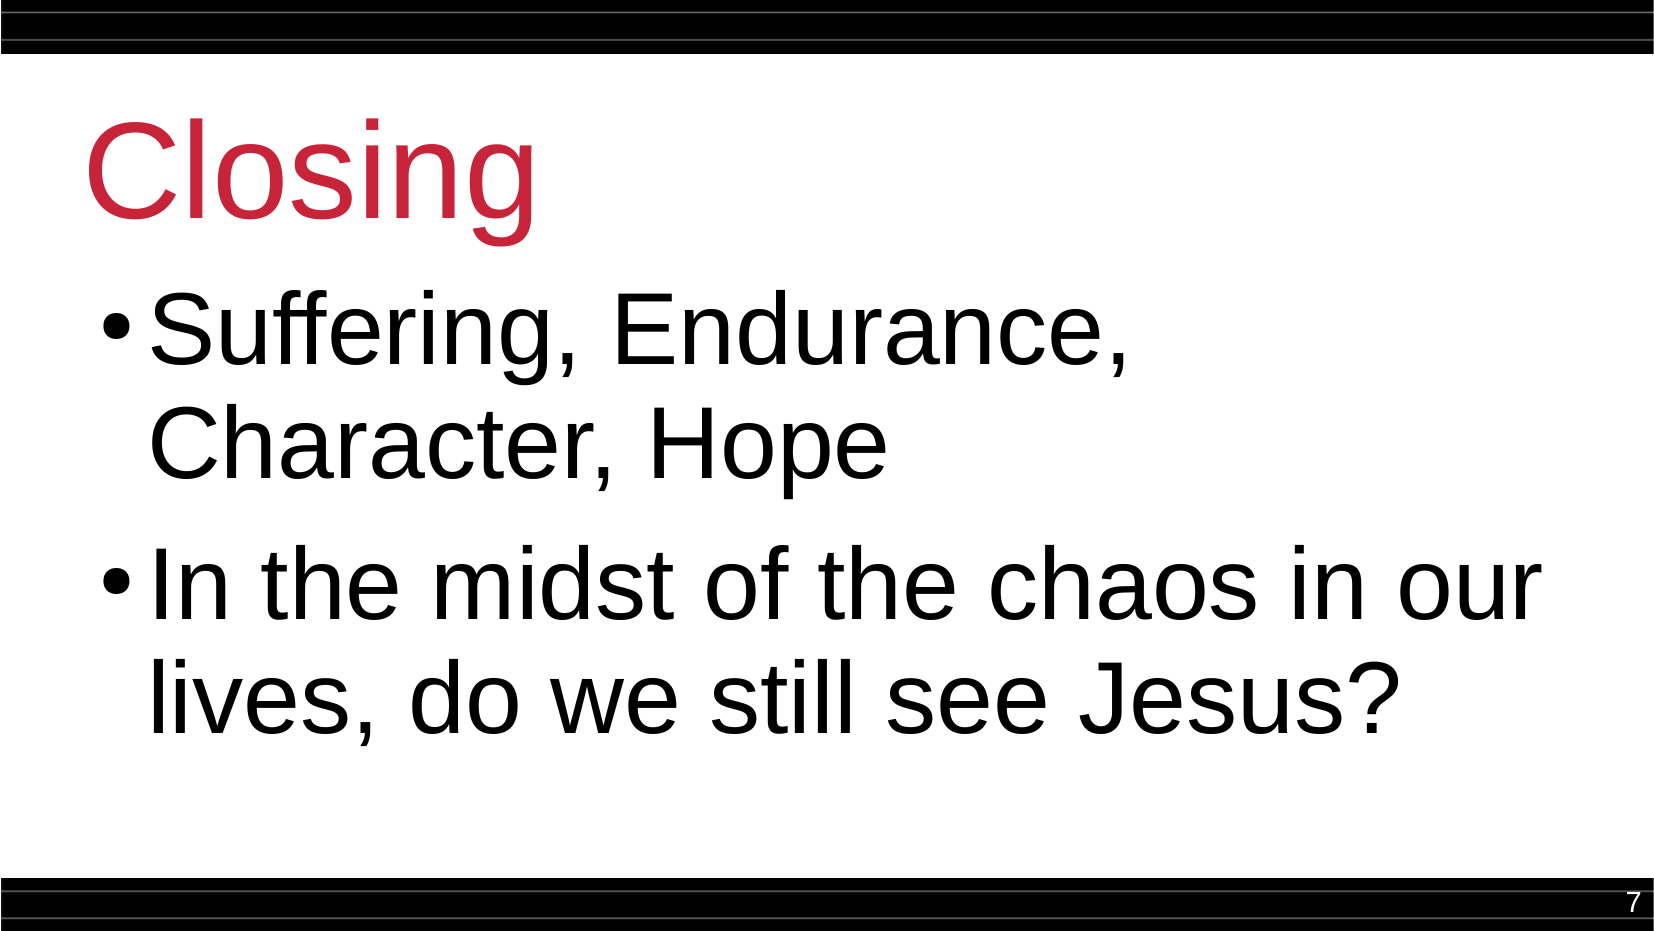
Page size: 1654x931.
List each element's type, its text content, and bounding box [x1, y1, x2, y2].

picture [1, 0, 1654, 54]
picture [1, 878, 1654, 931]
title Closing [82, 92, 1571, 249]
list Suffering, Endurance, Character, Hope In the midst of the chaos in our lives, do we still see Jesus? [82, 271, 1613, 826]
